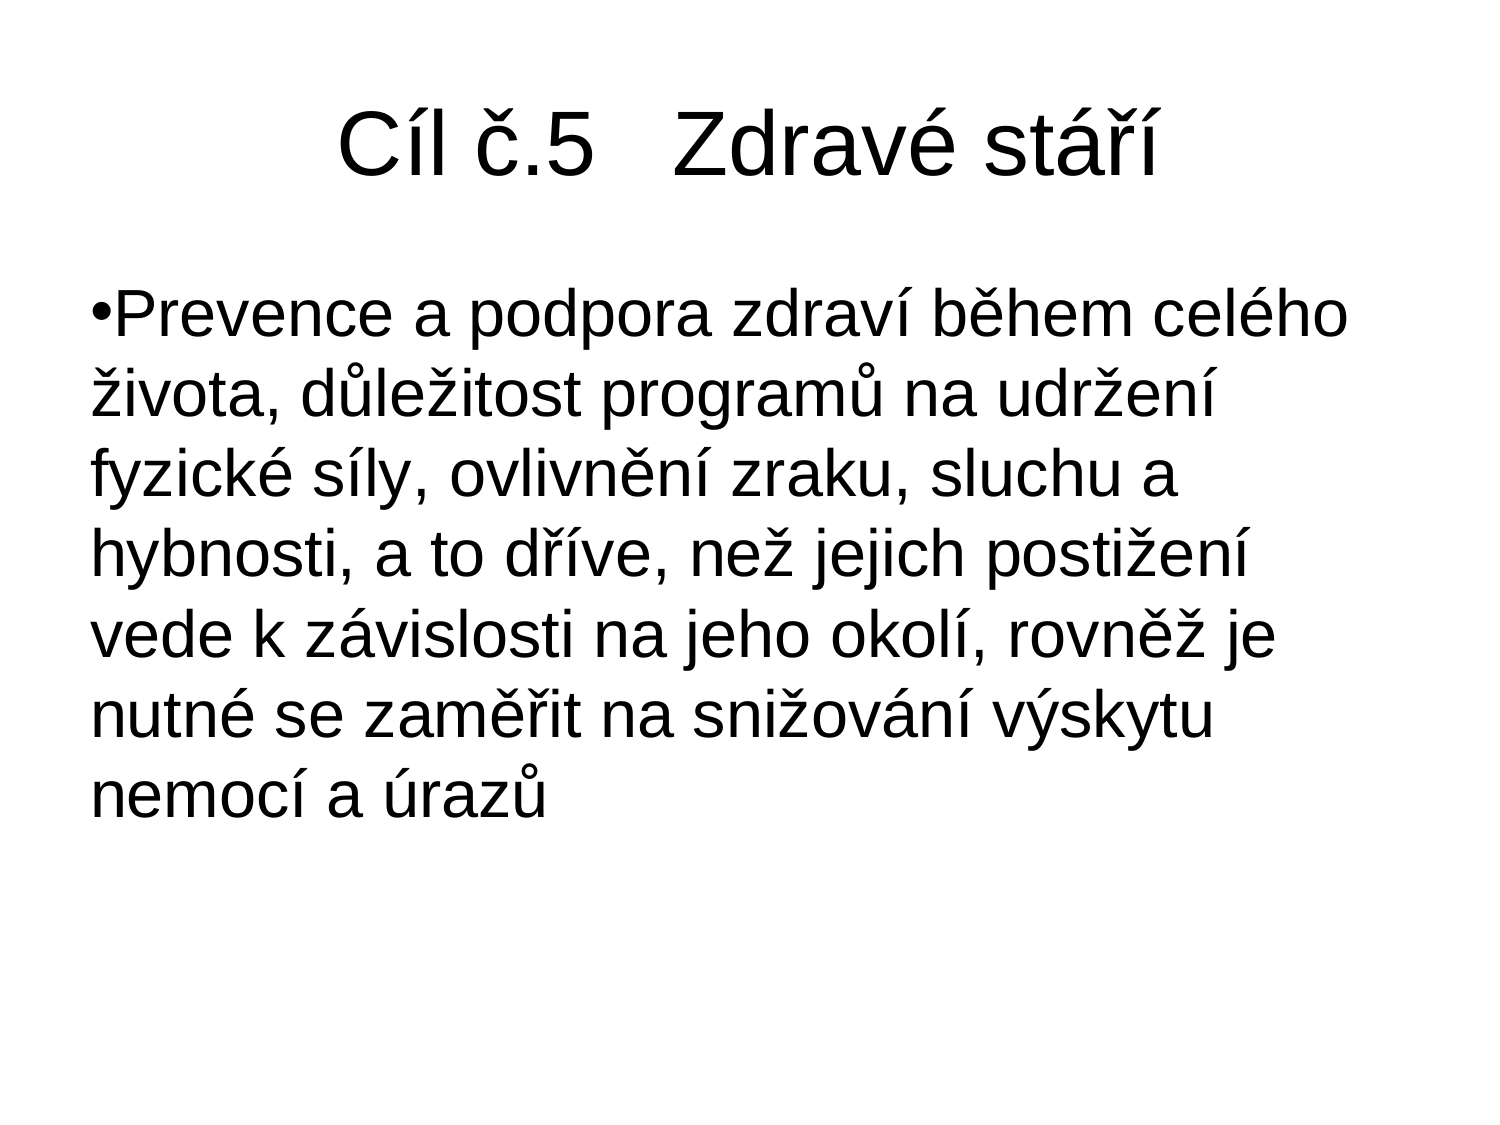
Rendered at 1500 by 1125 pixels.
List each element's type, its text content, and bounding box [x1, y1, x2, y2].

list Prevence a podpora zdraví během celého života, důležitost programů na udržení fyzické síly, ovlivnění zraku, sluchu a hybnosti, a to dříve, než jejich postižení vede k závislosti na jeho okolí, rovněž je nutné se zaměřit na snižování výskytu nemocí a úrazů [75, 262, 1426, 1005]
title Cíl č.5 Zdravé stáří [75, 45, 1426, 233]
